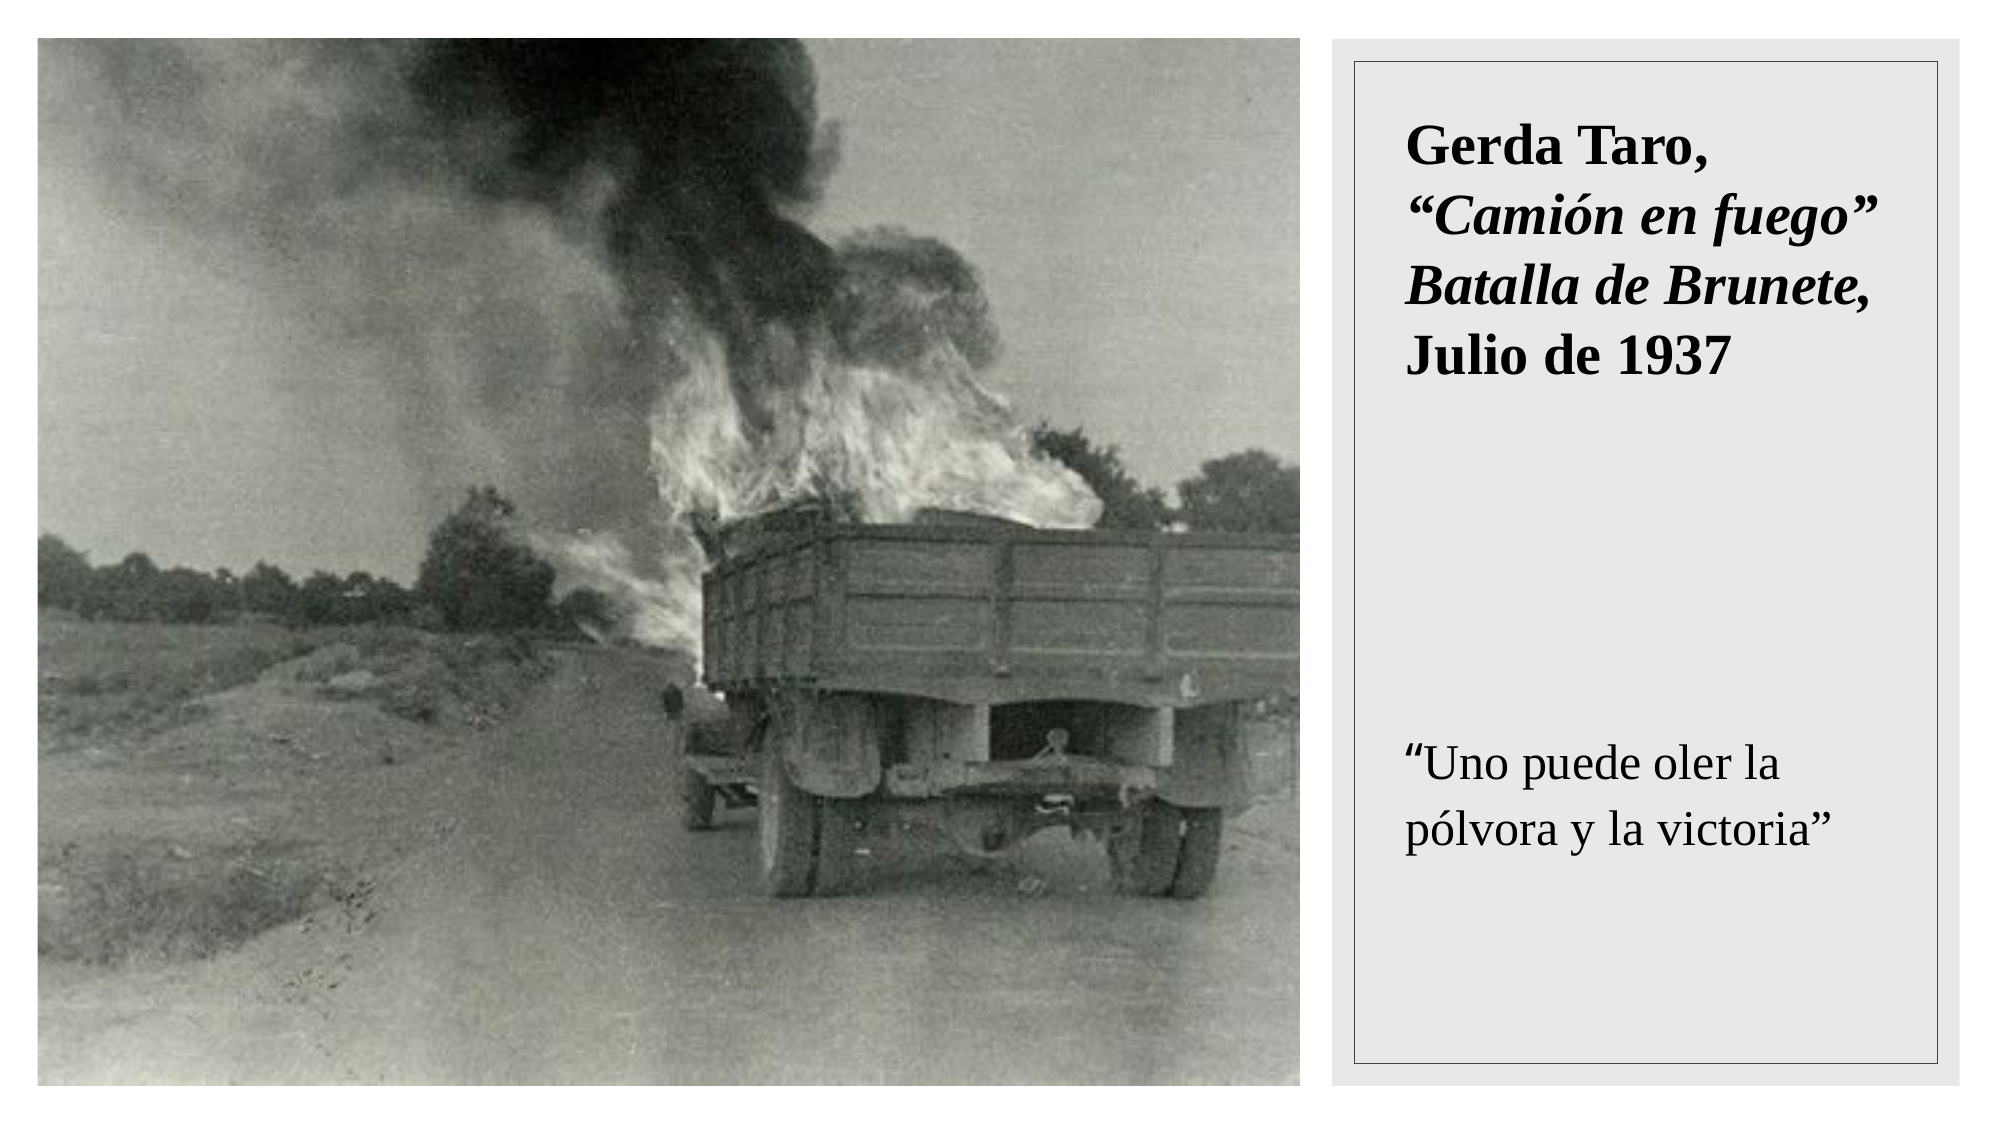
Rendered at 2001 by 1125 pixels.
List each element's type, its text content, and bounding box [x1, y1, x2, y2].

title Gerda Taro, “Camión en fuego” Batalla de Brunete, Julio de 1937 [1390, 98, 1907, 369]
picture [37, 38, 1300, 1086]
list “Uno puede oler la pólvora y la victoria” [1390, 391, 1907, 968]
